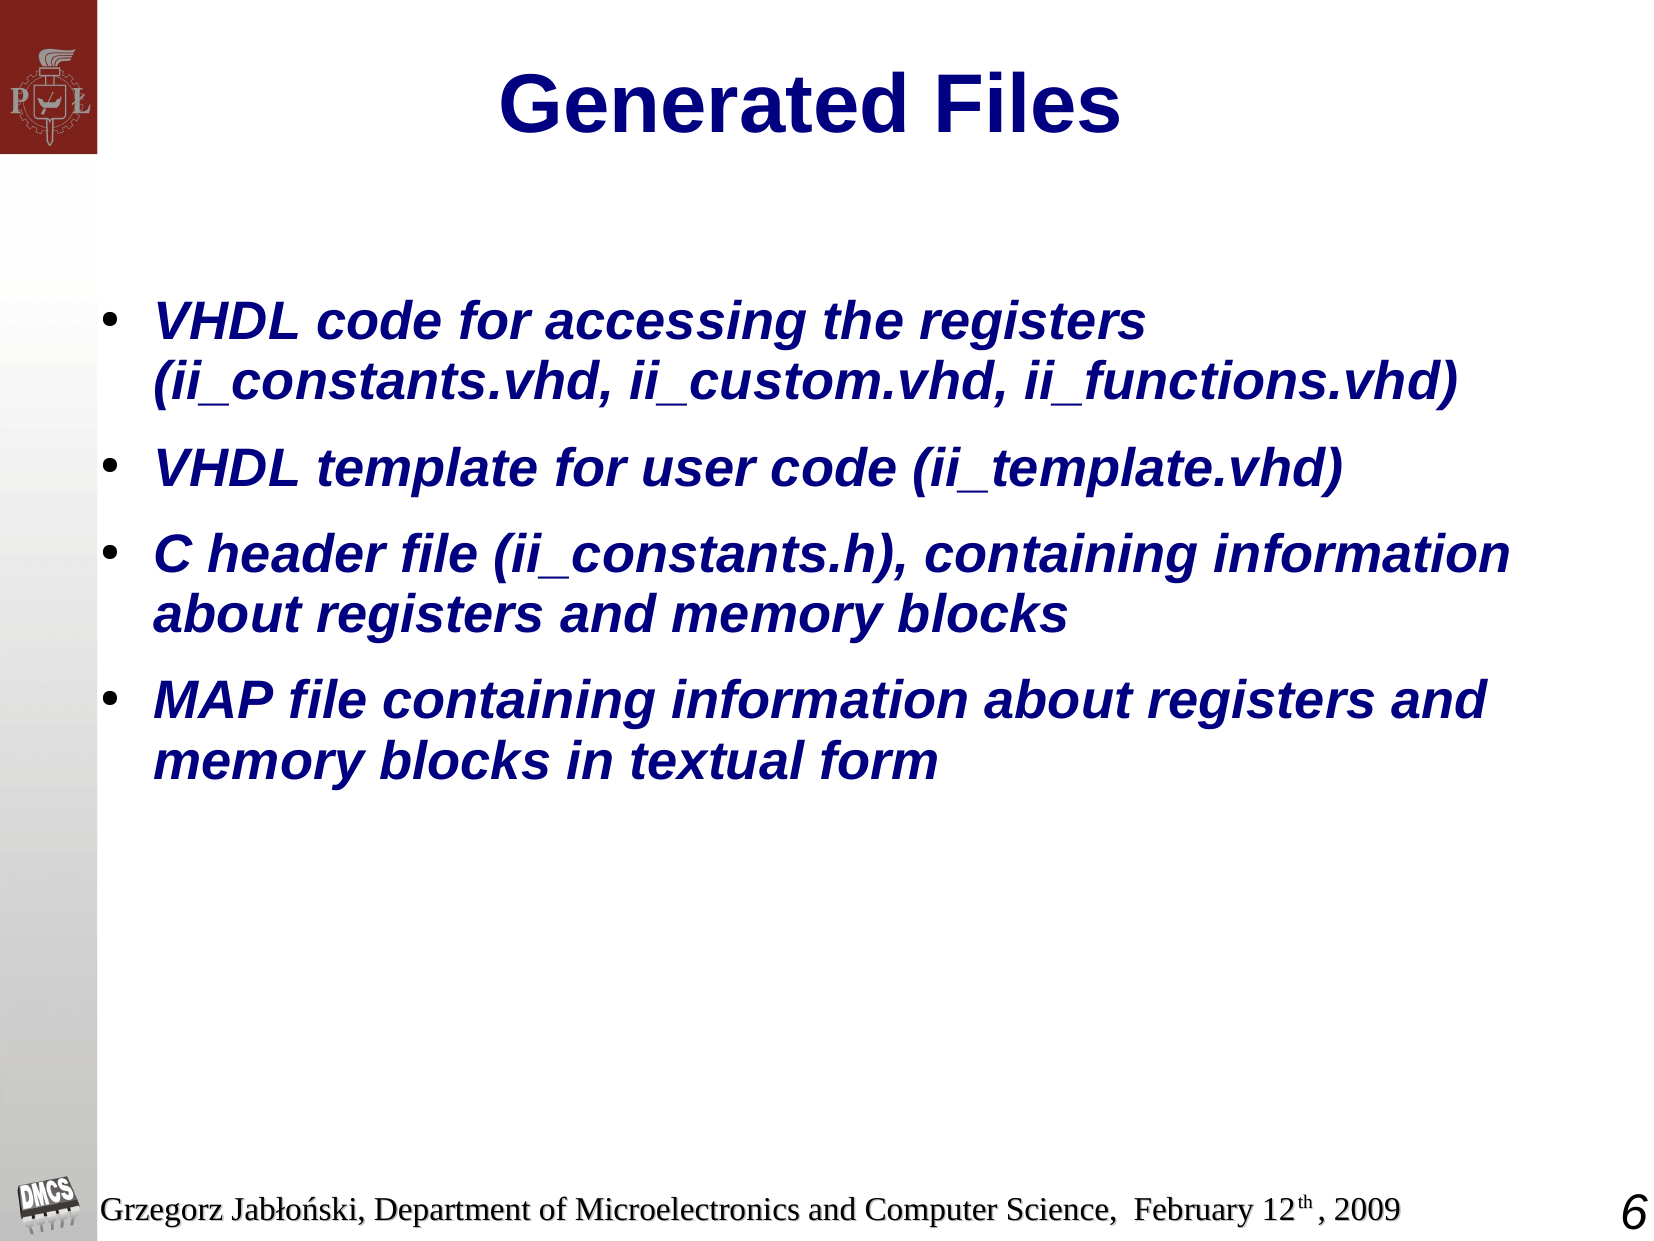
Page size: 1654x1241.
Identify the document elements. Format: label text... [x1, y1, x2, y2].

title Generated Files [98, 0, 1525, 208]
list VHDL code for accessing the registers (ii_constants.vhd, ii_custom.vhd, ii_functions.vhd) VHDL template for user code (ii_template.vhd) C header file (ii_constants.h), containing information about registers and memory blocks MAP file containing information about registers and memory blocks in textual form [82, 290, 1571, 1094]
